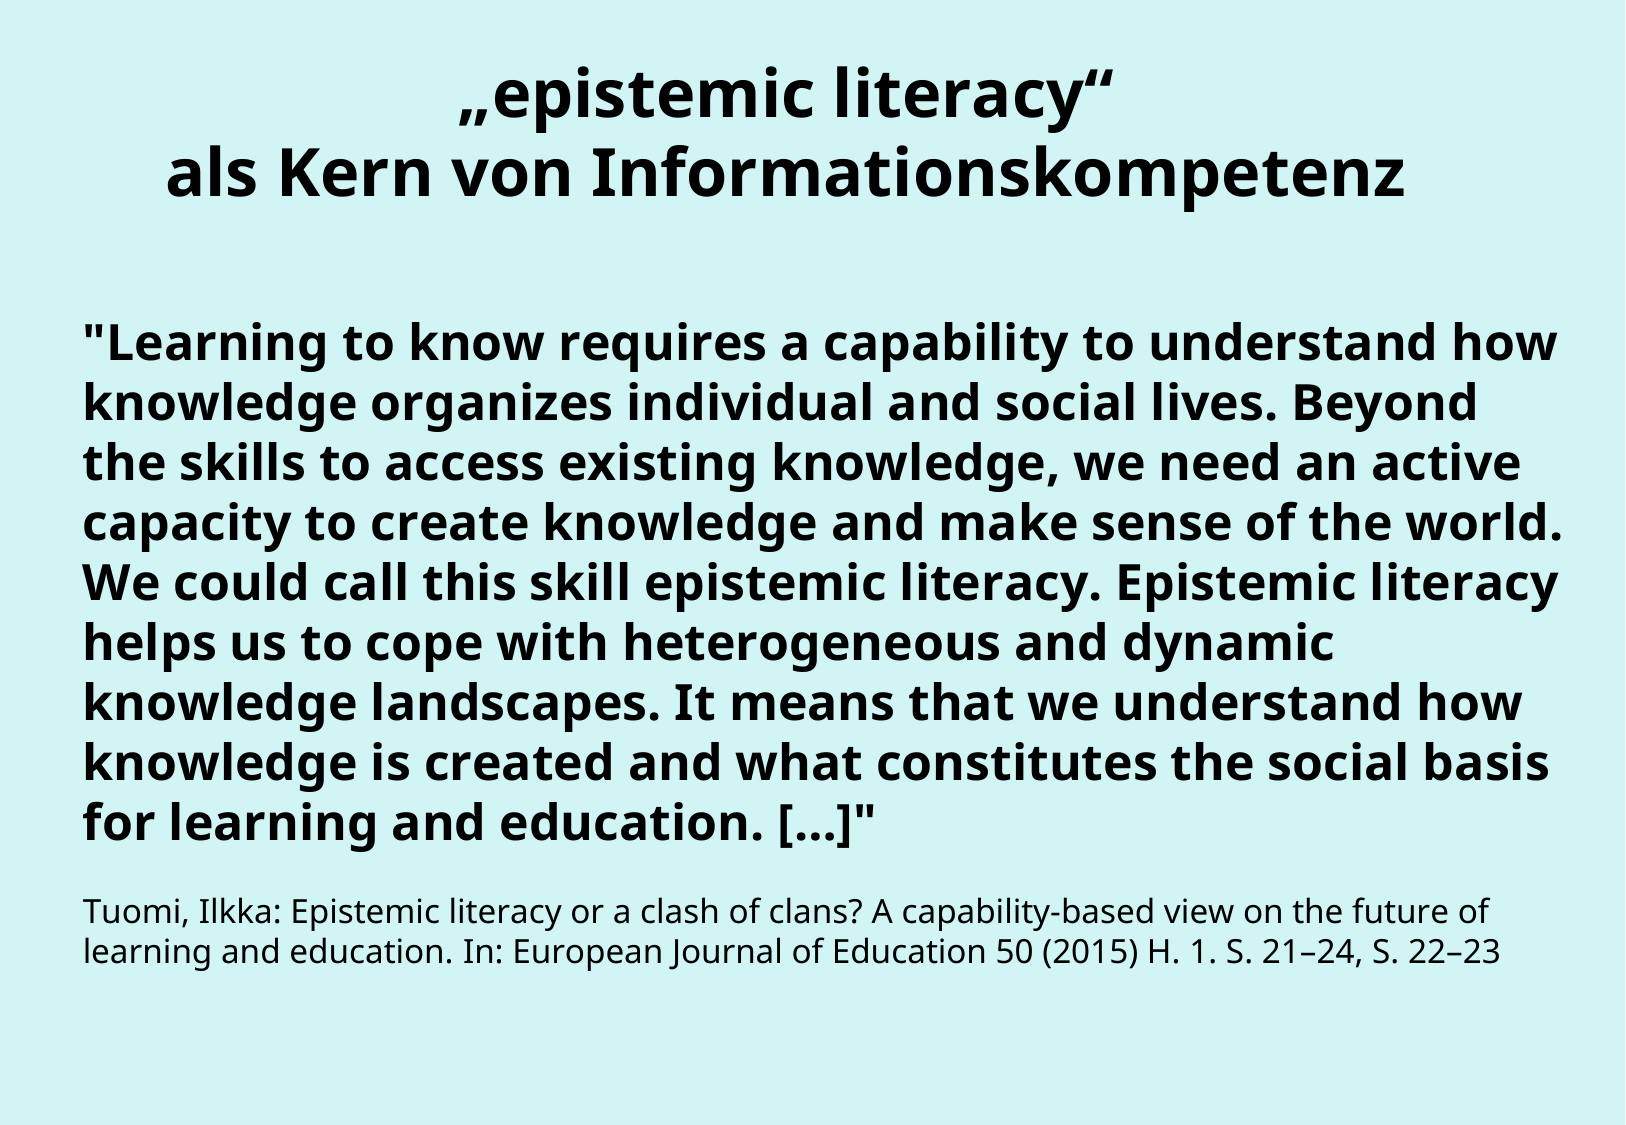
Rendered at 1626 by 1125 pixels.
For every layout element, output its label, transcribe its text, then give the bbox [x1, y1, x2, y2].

title „epistemic literacy“ als Kern von Informationskompetenz [68, 42, 1522, 231]
text_box "Learning to know requires a capability to understand how knowledge organizes individual and social lives. Beyond the skills to access existing knowledge, we need an active capacity to create knowledge and make sense of the world. We could call this skill epistemic literacy. Epistemic literacy helps us to cope with heterogeneous and dynamic knowledge landscapes. It means that we understand how knowledge is created and what constitutes the social basis for learning and education. […]" Tuomi, Ilkka: Epistemic literacy or a clash of clans? A capability-based view on the future of learning and education. In: European Journal of Education 50 (2015) H. 1. S. 21–24, S. 22–23 [68, 302, 1581, 1018]
